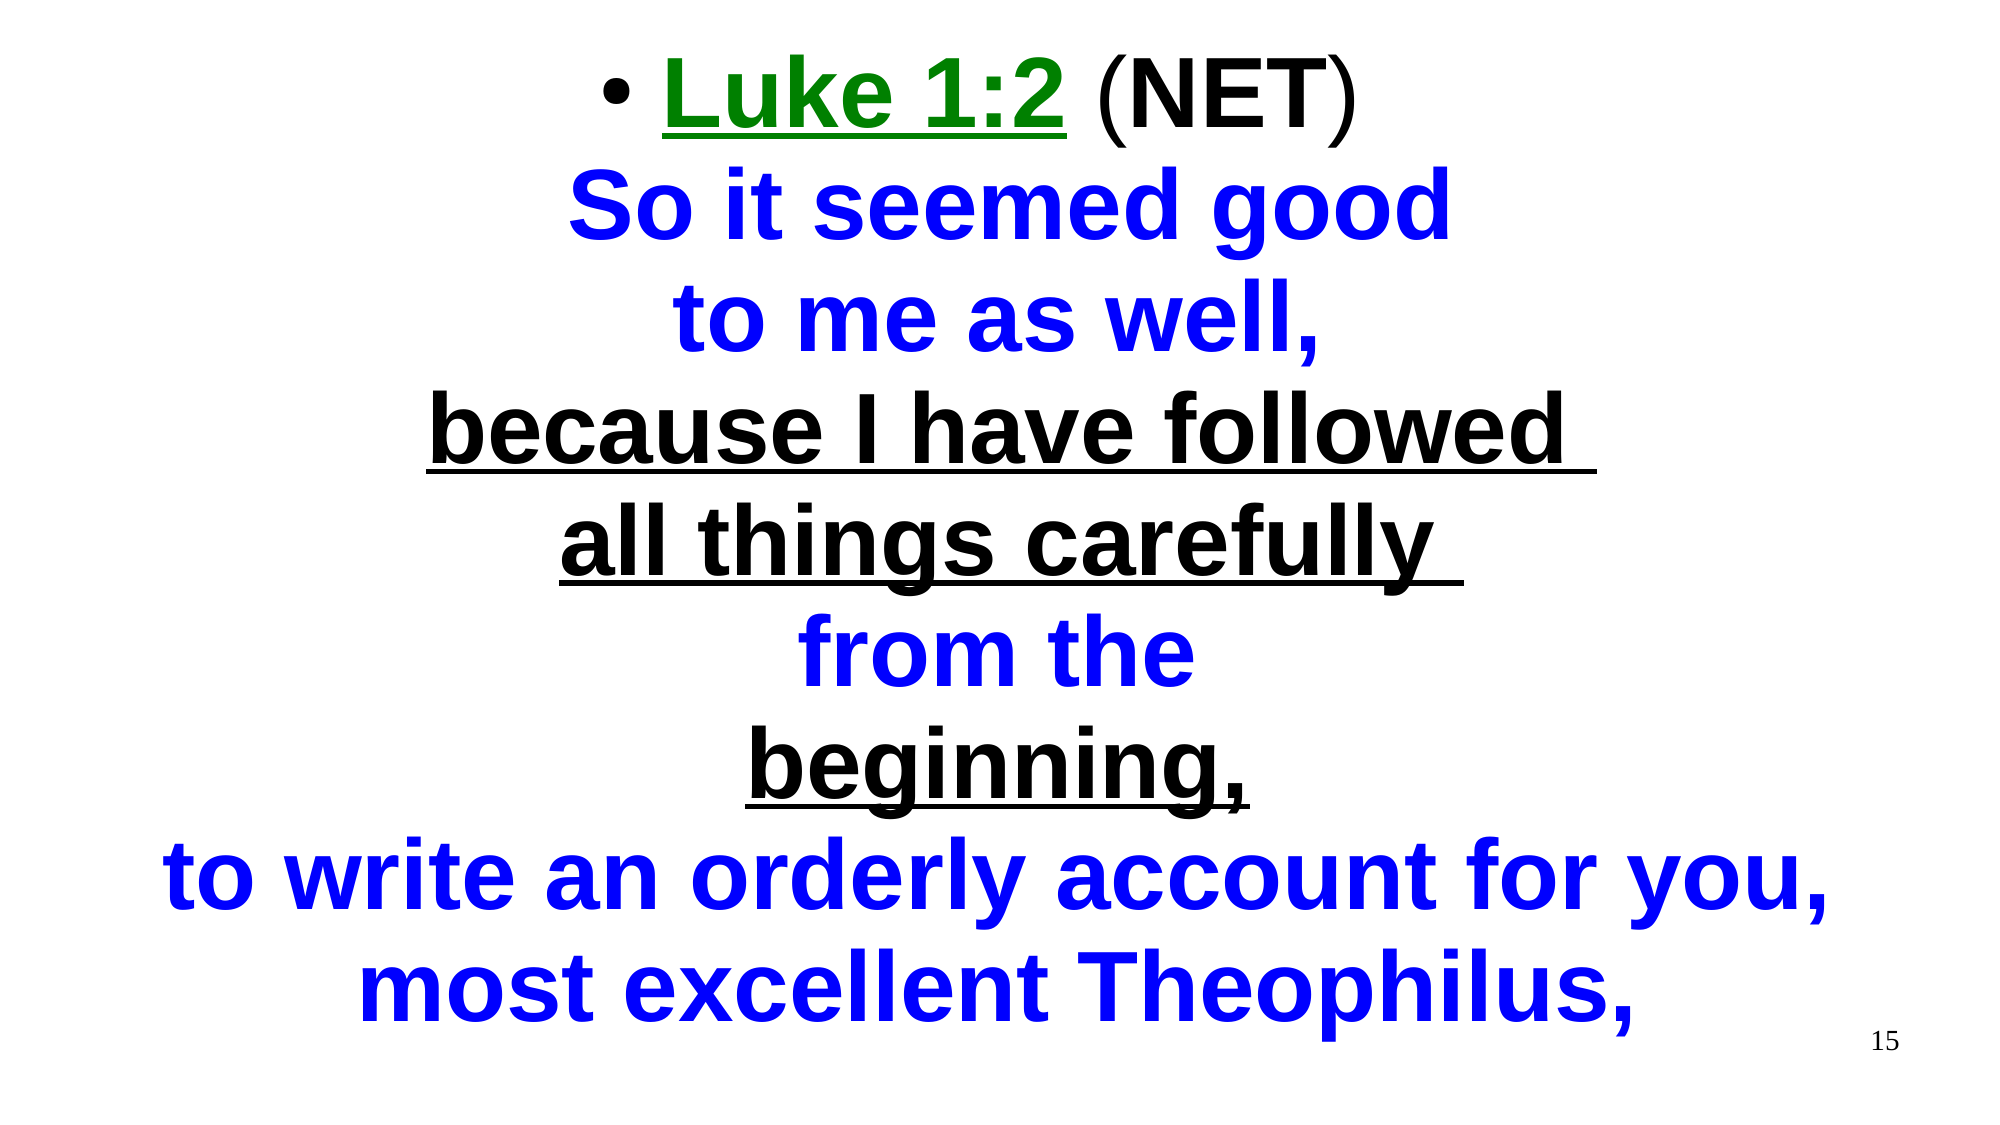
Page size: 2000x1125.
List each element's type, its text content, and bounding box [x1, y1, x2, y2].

list Luke 1:2 (NET) So it seemed good to me as well, because I have followed all things carefully from the beginning, to write an orderly account for you, most excellent Theophilus, [37, 37, 1951, 1088]
